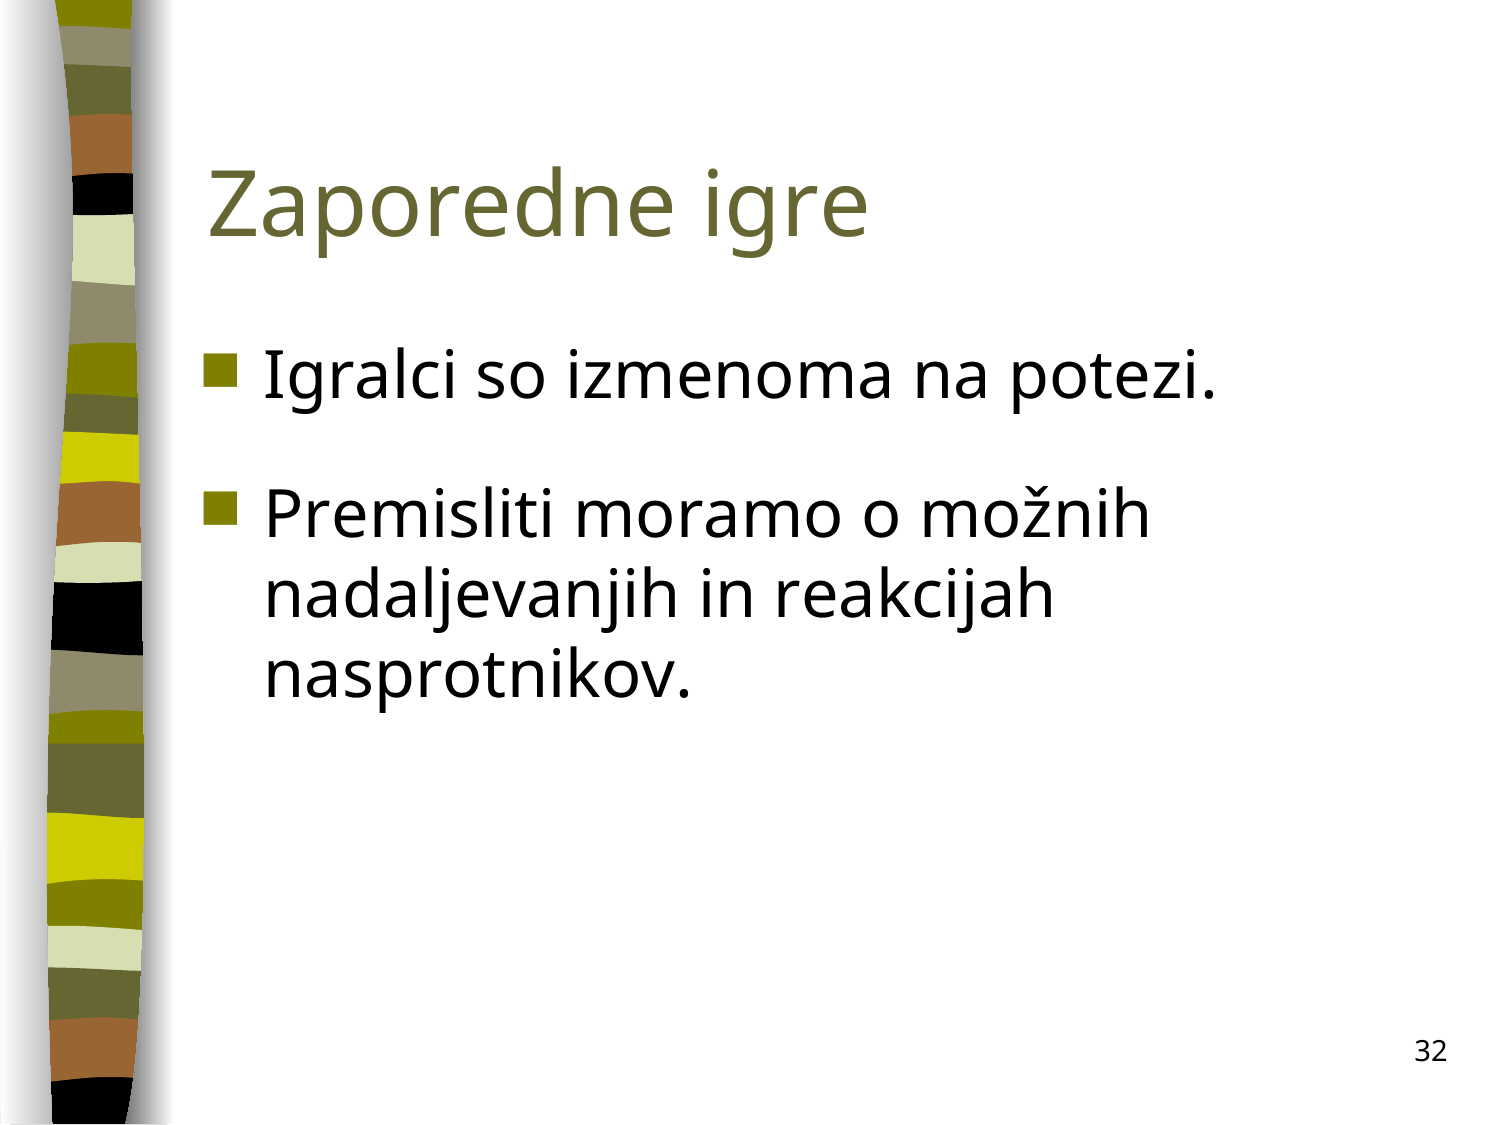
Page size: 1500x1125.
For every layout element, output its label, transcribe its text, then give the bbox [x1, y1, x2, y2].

list Igralci so izmenoma na potezi. Premisliti moramo o možnih nadaljevanjih in reakcijah nasprotnikov. [192, 324, 1468, 1001]
text_box <number> [1149, 1025, 1463, 1101]
title Zaporedne igre [192, 74, 1468, 263]
